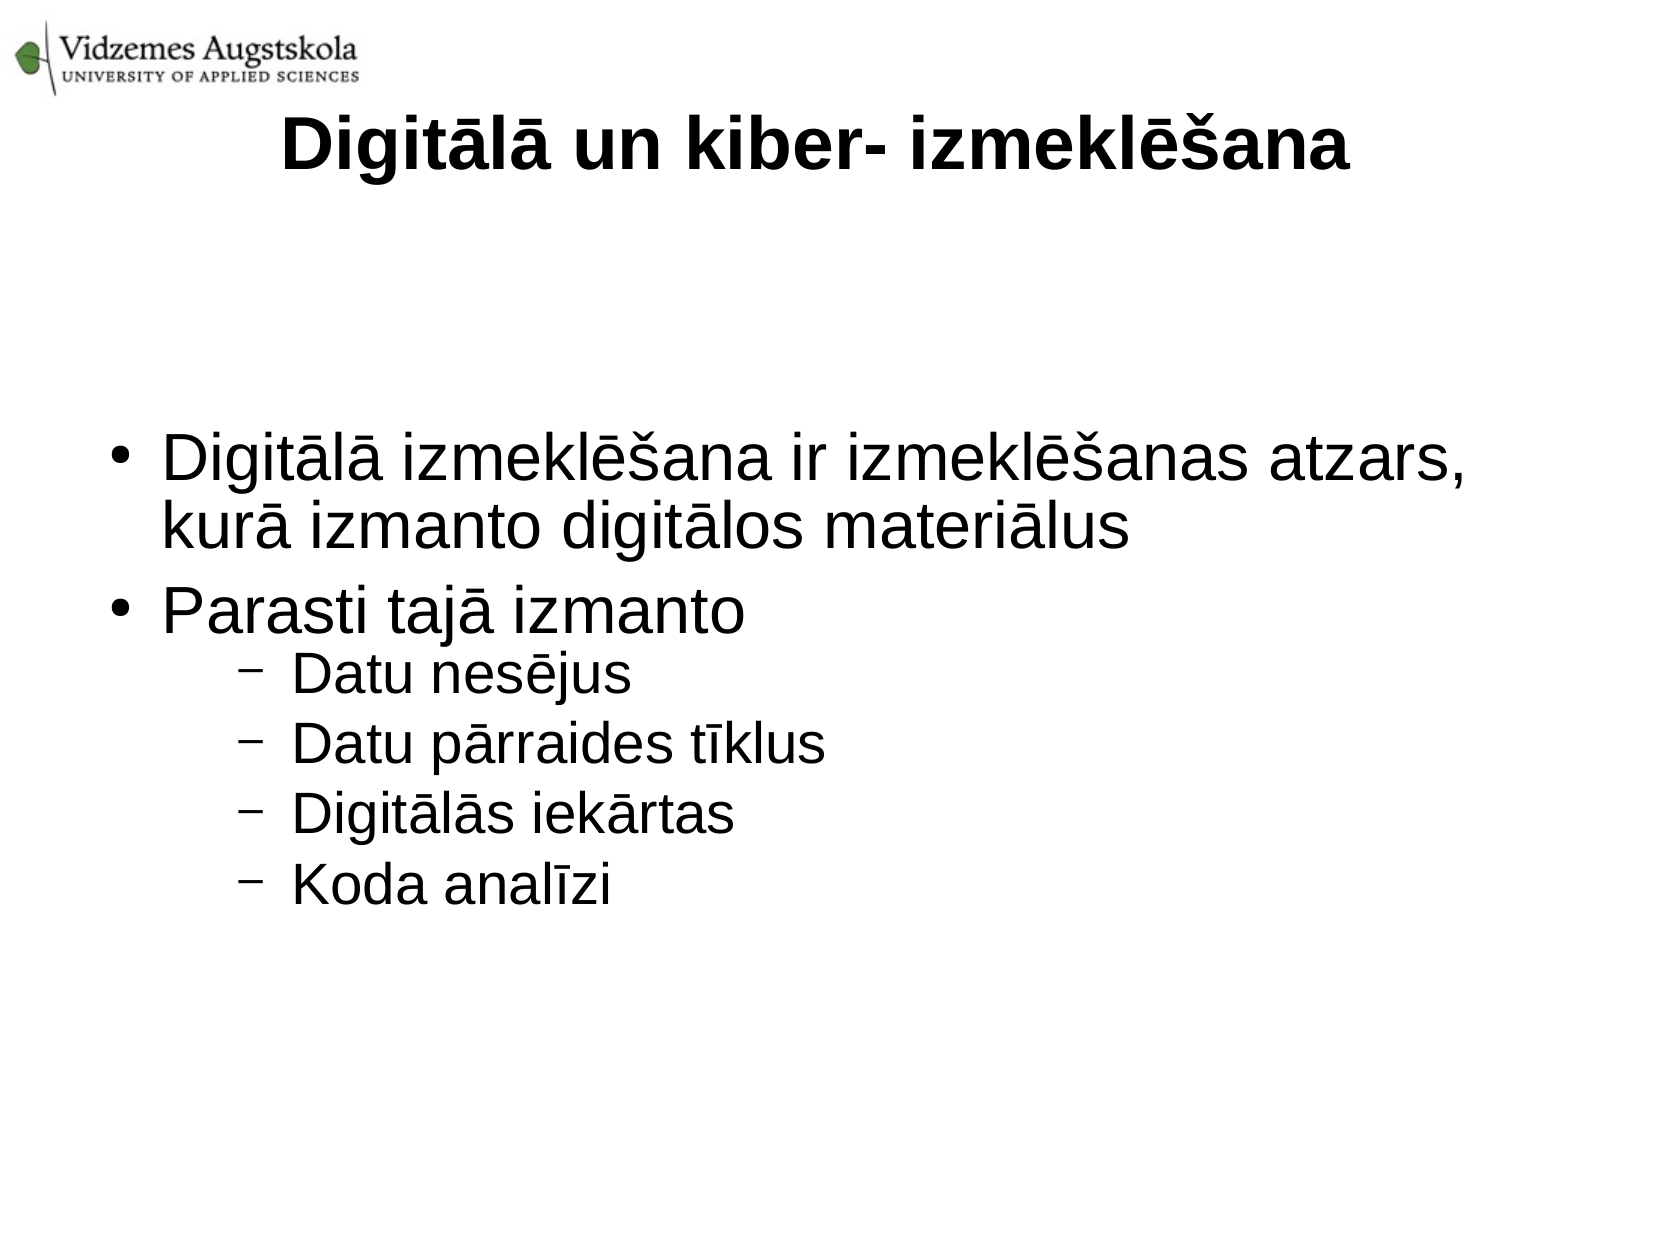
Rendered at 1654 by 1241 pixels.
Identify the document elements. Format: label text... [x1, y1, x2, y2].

picture [5, 2, 368, 113]
title Digitālā un kiber- izmeklēšana [94, 100, 1512, 191]
list Digitālā izmeklēšana ir izmeklēšanas atzars, kurā izmanto digitālos materiālus Parasti tajā izmanto Datu nesējus Datu pārraides tīklus Digitālās iekārtas Koda analīzi [82, 236, 1569, 1107]
